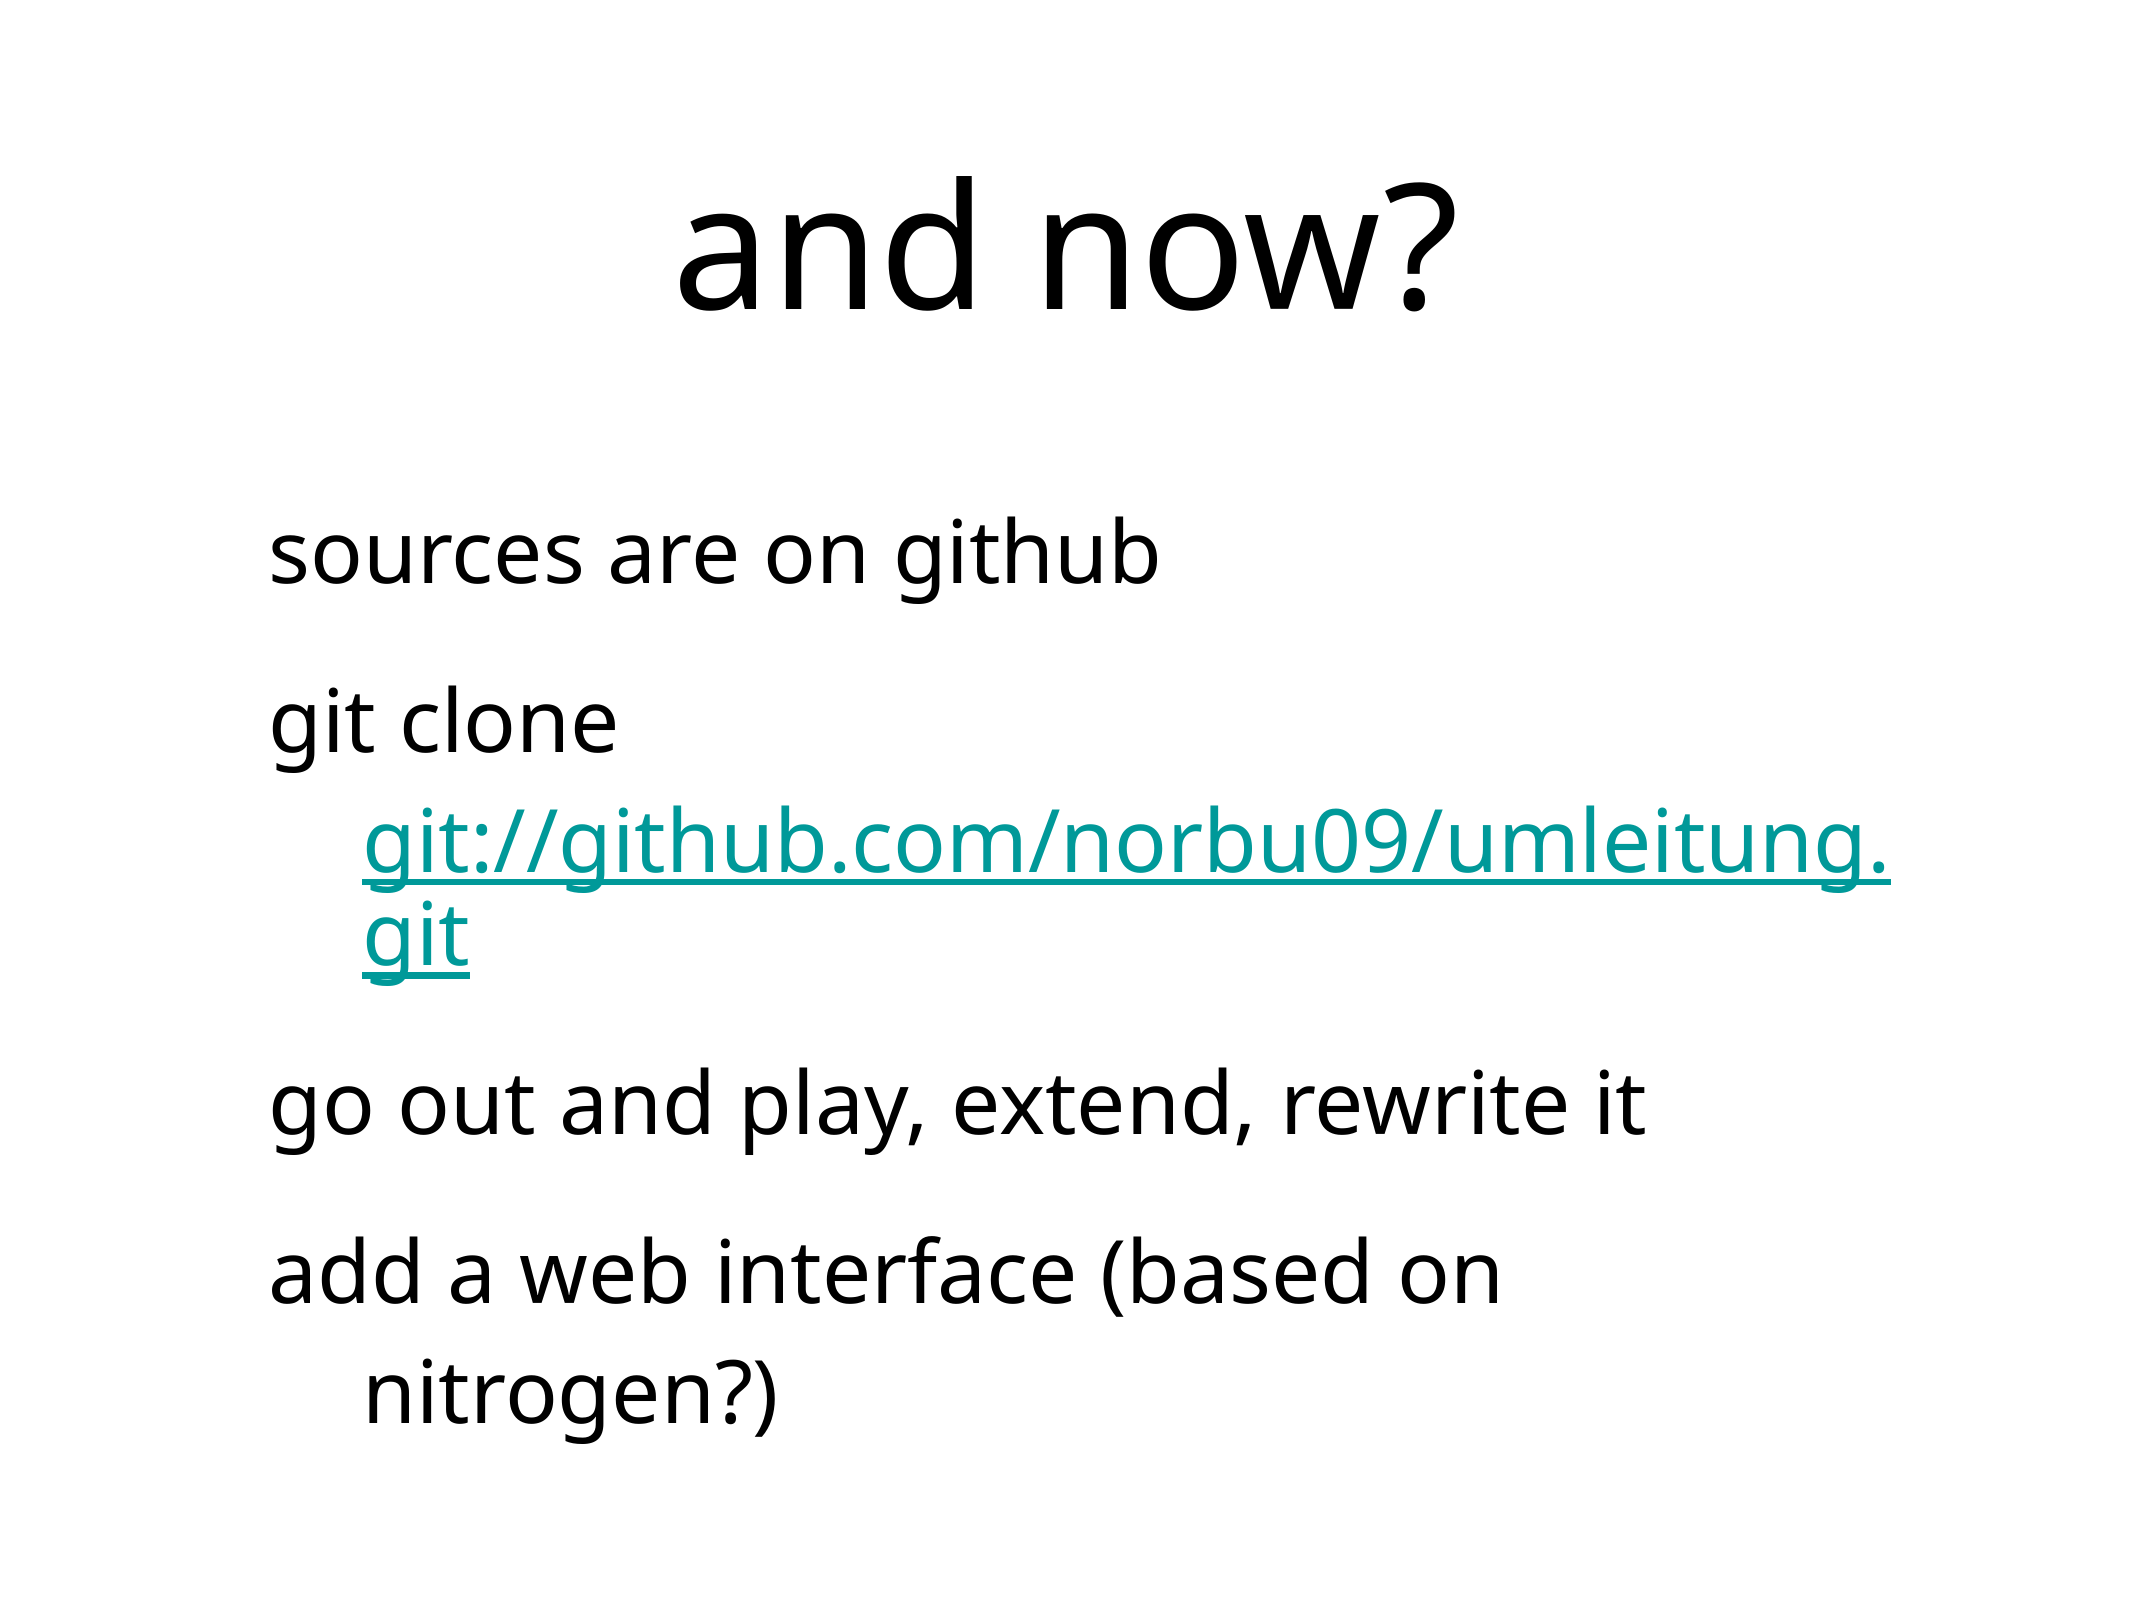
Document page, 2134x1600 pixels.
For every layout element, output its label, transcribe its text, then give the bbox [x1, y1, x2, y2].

list sources are on github git clone git://github.com/norbu09/umleitung.git go out and play, extend, rewrite it add a web interface (based on nitrogen?) [208, 454, 1925, 1392]
title and now? [208, 41, 1925, 442]
